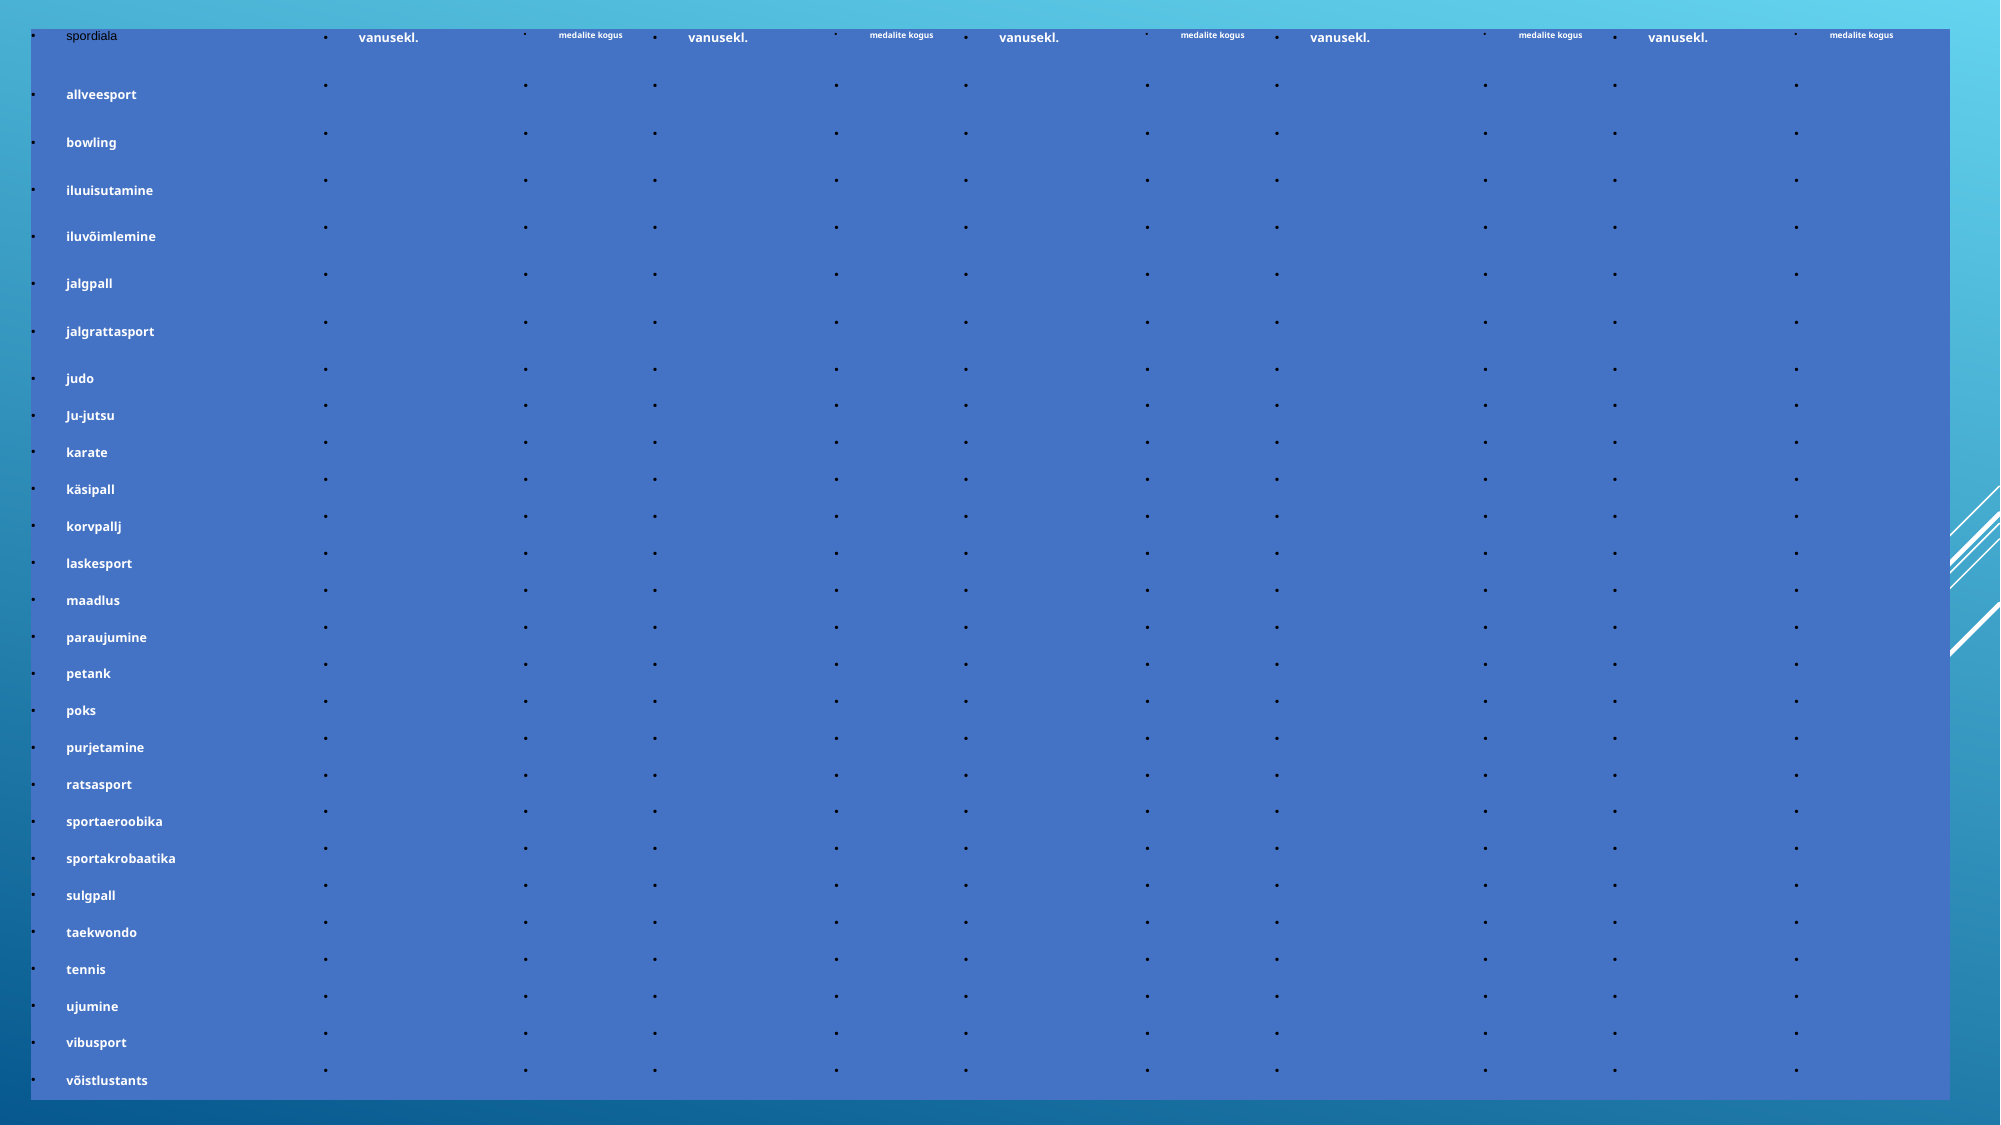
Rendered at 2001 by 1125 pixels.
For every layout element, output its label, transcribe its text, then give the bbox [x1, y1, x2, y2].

table_cell [1483, 267, 1613, 315]
table_cell [834, 842, 964, 879]
table_cell [523, 315, 653, 362]
table_header medalite kogus [1794, 29, 1950, 78]
table_cell [1275, 546, 1483, 583]
table_cell [1275, 126, 1483, 173]
table_cell jalgpall [31, 267, 323, 315]
table_cell [1145, 731, 1275, 768]
table_cell [523, 546, 653, 583]
table_cell [523, 436, 653, 473]
table_cell [323, 473, 523, 510]
table_cell [834, 267, 964, 315]
table_cell sulgpall [31, 879, 323, 916]
table_header medalite kogus [834, 29, 964, 78]
table_cell [1483, 315, 1613, 362]
table_cell [1275, 583, 1483, 620]
table_cell [653, 916, 834, 952]
table_cell [653, 399, 834, 436]
table_cell käsipall [31, 473, 323, 510]
table_cell [523, 1063, 653, 1100]
table_cell [1613, 546, 1794, 583]
table_cell [964, 399, 1145, 436]
table_cell [1483, 768, 1613, 805]
table_cell [834, 1026, 964, 1063]
table_cell [323, 805, 523, 842]
table_cell [834, 436, 964, 473]
table_cell [964, 267, 1145, 315]
table_cell [964, 510, 1145, 546]
table_cell [653, 315, 834, 362]
table_cell [1613, 220, 1794, 267]
table_cell [1145, 362, 1275, 399]
table_cell [834, 768, 964, 805]
table_cell [1275, 657, 1483, 694]
table_cell [523, 399, 653, 436]
table_cell [834, 694, 964, 731]
table_cell [1145, 126, 1275, 173]
table_cell [653, 173, 834, 220]
table_cell korvpallj [31, 510, 323, 546]
table_cell [834, 546, 964, 583]
table_cell [323, 362, 523, 399]
table_cell [1483, 362, 1613, 399]
table_cell [323, 1026, 523, 1063]
table_cell bowling [31, 126, 323, 173]
table_cell [834, 916, 964, 952]
table_cell [1145, 952, 1275, 989]
table_cell [964, 768, 1145, 805]
table_cell [834, 620, 964, 657]
table_cell karate [31, 436, 323, 473]
table_cell [1145, 989, 1275, 1026]
table_cell [1483, 436, 1613, 473]
table_cell [964, 620, 1145, 657]
table_cell [523, 267, 653, 315]
table_cell [834, 510, 964, 546]
table_cell [1275, 473, 1483, 510]
table_cell [523, 583, 653, 620]
table_cell [1483, 583, 1613, 620]
table_cell [1275, 399, 1483, 436]
table_cell iluvõimlemine [31, 220, 323, 267]
table_cell [1613, 916, 1794, 952]
table_cell [1794, 583, 1950, 620]
table_cell [1275, 731, 1483, 768]
table_cell [323, 620, 523, 657]
table_cell [1794, 805, 1950, 842]
table_cell [1145, 620, 1275, 657]
table_cell [323, 952, 523, 989]
table_cell [523, 989, 653, 1026]
table_cell [964, 879, 1145, 916]
table_cell [323, 267, 523, 315]
table_cell [964, 989, 1145, 1026]
table_cell [323, 768, 523, 805]
table_cell [1794, 267, 1950, 315]
table_cell [1794, 362, 1950, 399]
table_cell [653, 510, 834, 546]
table_cell [653, 657, 834, 694]
table_cell [523, 879, 653, 916]
table_cell [1145, 436, 1275, 473]
table_cell [834, 126, 964, 173]
table_header spordiala [31, 29, 323, 78]
table_cell [1613, 657, 1794, 694]
table_cell [1613, 126, 1794, 173]
table_cell [964, 78, 1145, 126]
table_cell [1483, 657, 1613, 694]
table_cell [653, 694, 834, 731]
table_cell [1794, 473, 1950, 510]
table_cell [323, 546, 523, 583]
table_cell [1145, 879, 1275, 916]
table_cell [323, 315, 523, 362]
table_cell [1275, 916, 1483, 952]
table_cell [653, 267, 834, 315]
table_header medalite kogus [1145, 29, 1275, 78]
table_cell [834, 952, 964, 989]
table_header medalite kogus [523, 29, 653, 78]
table_cell [964, 583, 1145, 620]
table_cell [1145, 315, 1275, 362]
table_cell [653, 546, 834, 583]
table_cell [653, 473, 834, 510]
table_cell [1613, 267, 1794, 315]
table_cell [1483, 1063, 1613, 1100]
table_cell võistlustants [31, 1063, 323, 1100]
table_cell [1483, 842, 1613, 879]
table_cell [1483, 916, 1613, 952]
table_cell [834, 1063, 964, 1100]
table_cell [653, 989, 834, 1026]
table_cell [1145, 399, 1275, 436]
table_cell [1483, 731, 1613, 768]
table_cell [1145, 916, 1275, 952]
table_cell taekwondo [31, 916, 323, 952]
table_cell [1483, 989, 1613, 1026]
table_cell [964, 916, 1145, 952]
table_cell [1613, 879, 1794, 916]
table_cell [964, 842, 1145, 879]
table_cell [523, 510, 653, 546]
table_cell ujumine [31, 989, 323, 1026]
table_cell [964, 173, 1145, 220]
table_cell [1145, 657, 1275, 694]
table_cell [1613, 583, 1794, 620]
table_cell [523, 657, 653, 694]
table_cell [1483, 220, 1613, 267]
table_cell poks [31, 694, 323, 731]
table_cell [834, 220, 964, 267]
table_cell [1275, 220, 1483, 267]
table_cell [964, 315, 1145, 362]
table_cell [1613, 805, 1794, 842]
table_cell [1275, 510, 1483, 546]
table_cell [323, 510, 523, 546]
table_cell [1145, 1063, 1275, 1100]
table_cell [323, 173, 523, 220]
table_cell laskesport [31, 546, 323, 583]
table_cell [653, 1026, 834, 1063]
table_cell [1794, 173, 1950, 220]
table_cell [964, 1026, 1145, 1063]
table_cell [523, 952, 653, 989]
table_cell [1613, 620, 1794, 657]
table_cell [1145, 220, 1275, 267]
table_cell [323, 126, 523, 173]
table_cell [523, 731, 653, 768]
table_cell [1483, 78, 1613, 126]
table_cell [1613, 731, 1794, 768]
table_cell [1613, 1026, 1794, 1063]
table_cell [523, 78, 653, 126]
table_cell maadlus [31, 583, 323, 620]
table_cell sportaeroobika [31, 805, 323, 842]
table_cell [653, 1063, 834, 1100]
table_cell ratsasport [31, 768, 323, 805]
table_cell [1483, 694, 1613, 731]
table_cell Ju-jutsu [31, 399, 323, 436]
table_cell [834, 173, 964, 220]
table_cell [653, 362, 834, 399]
table_cell [1145, 473, 1275, 510]
table_cell [1483, 620, 1613, 657]
table_cell [1483, 473, 1613, 510]
table_cell [834, 805, 964, 842]
table_cell [323, 657, 523, 694]
table_cell [653, 126, 834, 173]
table_cell [1613, 768, 1794, 805]
table_cell [964, 436, 1145, 473]
table_cell [1794, 399, 1950, 436]
table_cell [653, 78, 834, 126]
table_cell jalgrattasport [31, 315, 323, 362]
table_cell [323, 220, 523, 267]
table_cell [1613, 362, 1794, 399]
table_cell [834, 362, 964, 399]
table_cell [653, 436, 834, 473]
table_cell [964, 657, 1145, 694]
table_cell [1145, 842, 1275, 879]
table_cell [323, 731, 523, 768]
table_cell purjetamine [31, 731, 323, 768]
table_cell [1145, 267, 1275, 315]
table_cell [964, 731, 1145, 768]
table_cell [523, 694, 653, 731]
table_cell [523, 620, 653, 657]
table_cell [1613, 1063, 1794, 1100]
table_cell [1275, 362, 1483, 399]
table_cell [834, 399, 964, 436]
table_cell [1275, 805, 1483, 842]
table_cell [1794, 220, 1950, 267]
table_cell [523, 173, 653, 220]
table_cell vibusport [31, 1026, 323, 1063]
table_cell [1794, 78, 1950, 126]
table_cell [1794, 315, 1950, 362]
table_cell [1275, 1026, 1483, 1063]
table_cell [1483, 879, 1613, 916]
table_cell [1613, 510, 1794, 546]
table_cell [1145, 805, 1275, 842]
table_cell [1613, 78, 1794, 126]
table_cell [323, 399, 523, 436]
table_cell [834, 879, 964, 916]
table_cell [834, 657, 964, 694]
table_cell [323, 436, 523, 473]
table_cell tennis [31, 952, 323, 989]
table_cell petank [31, 657, 323, 694]
table_cell [964, 1063, 1145, 1100]
table_header vanusekl. [1613, 29, 1794, 78]
table_cell [523, 1026, 653, 1063]
table_cell [964, 805, 1145, 842]
table_cell [1794, 1026, 1950, 1063]
table_cell [523, 126, 653, 173]
table_cell [1275, 842, 1483, 879]
table_cell [1275, 989, 1483, 1026]
table_cell [834, 731, 964, 768]
table_cell [653, 731, 834, 768]
table_cell [1483, 546, 1613, 583]
table_header vanusekl. [1275, 29, 1483, 78]
table_header vanusekl. [964, 29, 1145, 78]
table_cell [1613, 694, 1794, 731]
table_cell [964, 694, 1145, 731]
table_cell [323, 879, 523, 916]
table_cell [1275, 267, 1483, 315]
table_cell [1794, 879, 1950, 916]
table_cell [653, 620, 834, 657]
table_cell [964, 952, 1145, 989]
table_cell [964, 473, 1145, 510]
table_cell [1483, 399, 1613, 436]
table_cell [1275, 436, 1483, 473]
table_cell [1613, 436, 1794, 473]
table_cell [1483, 173, 1613, 220]
table_cell [653, 583, 834, 620]
table_cell [523, 362, 653, 399]
table_cell [1794, 952, 1950, 989]
table_cell [964, 126, 1145, 173]
table_cell [1145, 173, 1275, 220]
table_cell [1275, 879, 1483, 916]
table_cell [1275, 620, 1483, 657]
table_cell [1613, 473, 1794, 510]
table_cell [1794, 842, 1950, 879]
table_cell [1794, 657, 1950, 694]
table_cell [1794, 1063, 1950, 1100]
table_cell [1794, 126, 1950, 173]
table_cell [1794, 620, 1950, 657]
table_cell [1613, 952, 1794, 989]
table_cell [653, 952, 834, 989]
table_cell [1613, 315, 1794, 362]
table_cell [1145, 546, 1275, 583]
table_cell iluuisutamine [31, 173, 323, 220]
table_cell [1275, 78, 1483, 126]
table_cell [653, 879, 834, 916]
table_cell [1275, 173, 1483, 220]
table_cell [523, 220, 653, 267]
table_cell [1794, 546, 1950, 583]
table_cell [523, 916, 653, 952]
table_cell [834, 583, 964, 620]
table_cell [323, 1063, 523, 1100]
table_cell [523, 768, 653, 805]
table_cell [1613, 173, 1794, 220]
table_cell [1483, 126, 1613, 173]
table_header vanusekl. [323, 29, 523, 78]
table_cell [964, 546, 1145, 583]
table_cell [653, 805, 834, 842]
table_cell [1145, 510, 1275, 546]
table_cell [1483, 952, 1613, 989]
table_cell [523, 805, 653, 842]
table_cell [1794, 436, 1950, 473]
table_cell [834, 989, 964, 1026]
table_cell [653, 842, 834, 879]
table_cell [653, 768, 834, 805]
table_cell [1483, 805, 1613, 842]
table_cell paraujumine [31, 620, 323, 657]
table_cell [323, 842, 523, 879]
table_cell [1145, 1026, 1275, 1063]
table_cell [323, 78, 523, 126]
table_cell [1613, 989, 1794, 1026]
table_cell [964, 362, 1145, 399]
table_cell [1794, 768, 1950, 805]
table_cell [1145, 78, 1275, 126]
table_cell judo [31, 362, 323, 399]
table_cell [1275, 694, 1483, 731]
table_cell [1145, 583, 1275, 620]
table_cell [1613, 399, 1794, 436]
table_cell [523, 842, 653, 879]
table_cell [323, 583, 523, 620]
table_cell [323, 989, 523, 1026]
table_cell [323, 916, 523, 952]
table_cell [1145, 768, 1275, 805]
table_cell [834, 78, 964, 126]
table_header vanusekl. [653, 29, 834, 78]
table_cell [1794, 694, 1950, 731]
table_cell [1275, 952, 1483, 989]
table_cell [834, 473, 964, 510]
table_cell [323, 694, 523, 731]
table_cell [1275, 768, 1483, 805]
table_header medalite kogus [1483, 29, 1613, 78]
table_cell [1794, 989, 1950, 1026]
table_cell [1275, 1063, 1483, 1100]
table_cell [653, 220, 834, 267]
table_cell [1483, 510, 1613, 546]
table_cell [1483, 1026, 1613, 1063]
table_cell allveesport [31, 78, 323, 126]
table_cell [1794, 916, 1950, 952]
table_cell [1145, 694, 1275, 731]
table_cell [834, 315, 964, 362]
table_cell [523, 473, 653, 510]
table_cell [964, 220, 1145, 267]
table_cell [1613, 842, 1794, 879]
table_cell [1275, 315, 1483, 362]
table_cell [1794, 731, 1950, 768]
table_cell [1794, 510, 1950, 546]
table_cell sportakrobaatika [31, 842, 323, 879]
